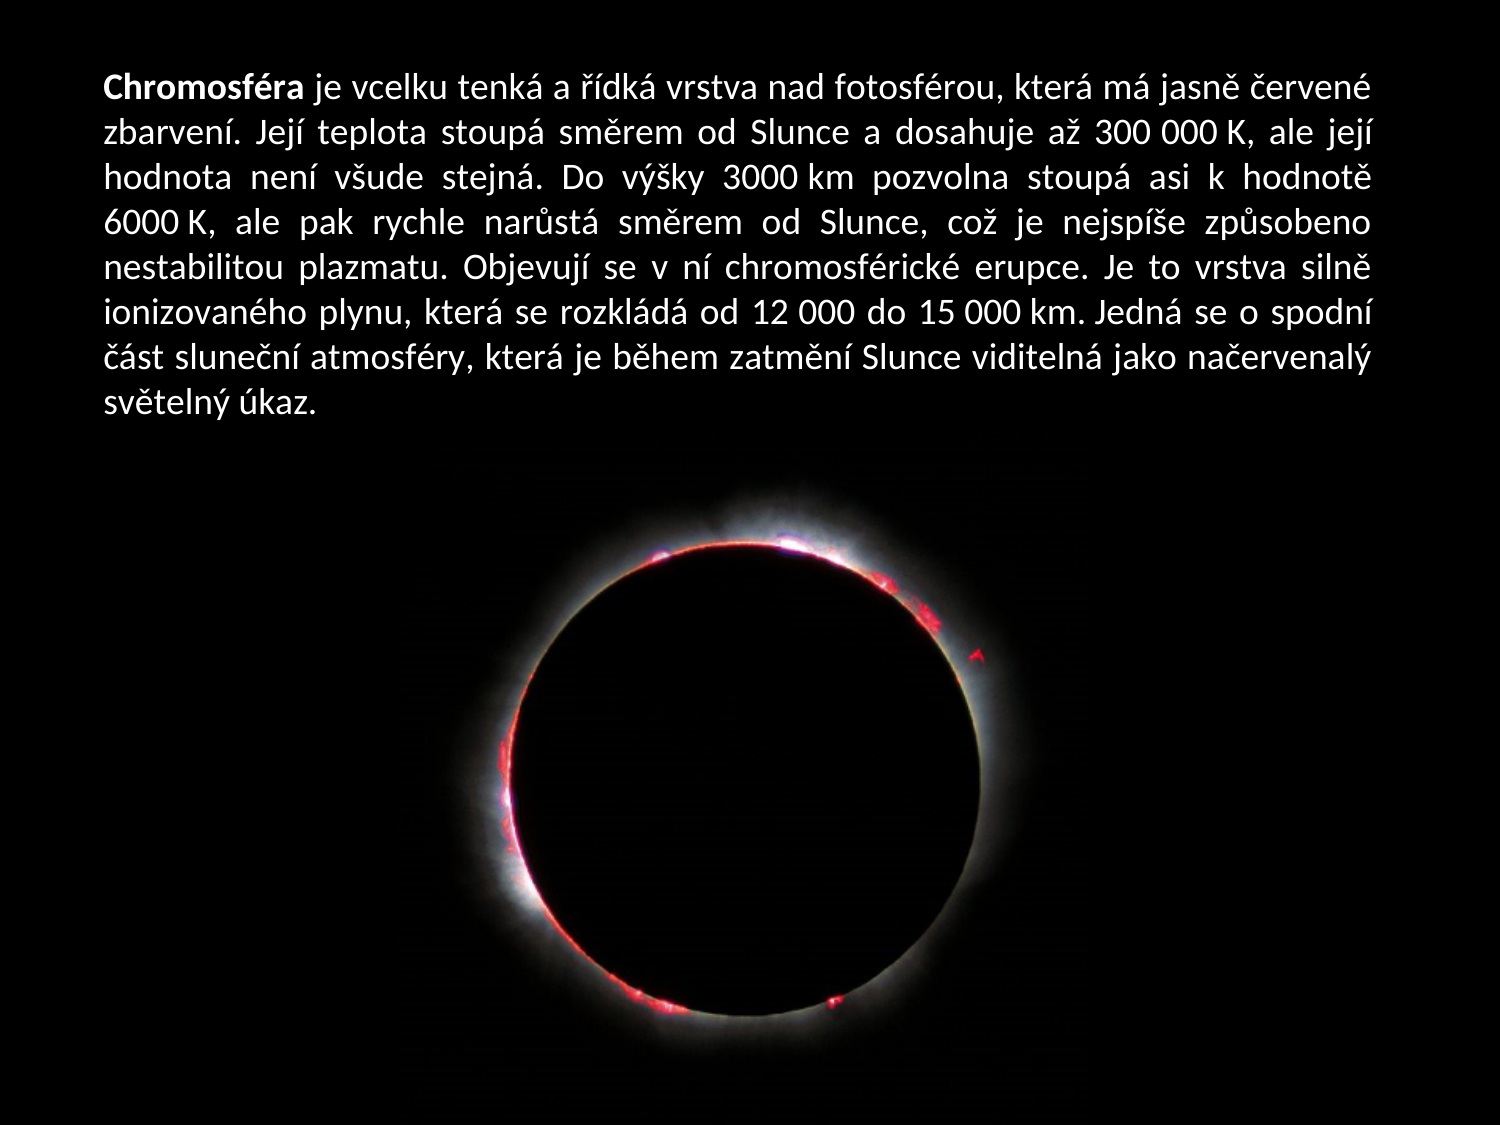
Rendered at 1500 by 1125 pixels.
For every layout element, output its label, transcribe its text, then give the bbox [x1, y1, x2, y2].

picture [395, 431, 1089, 1125]
text_box Chromosféra je vcelku tenká a řídká vrstva nad fotosférou, která má jasně červené zbarvení. Její teplota stoupá směrem od Slunce a dosahuje až 300 000 K, ale její hodnota není všude stejná. Do výšky 3000 km pozvolna stoupá asi k hodnotě 6000 K, ale pak rychle narůstá směrem od Slunce, což je nejspíše způsobeno nestabilitou plazmatu. Objevují se v ní chromosférické erupce. Je to vrstva silně ionizovaného plynu, která se rozkládá od 12 000 do 15 000 km. Jedná se o spodní část sluneční atmosféry, která je během zatmění Slunce viditelná jako načervenalý světelný úkaz. [88, 54, 1388, 431]
